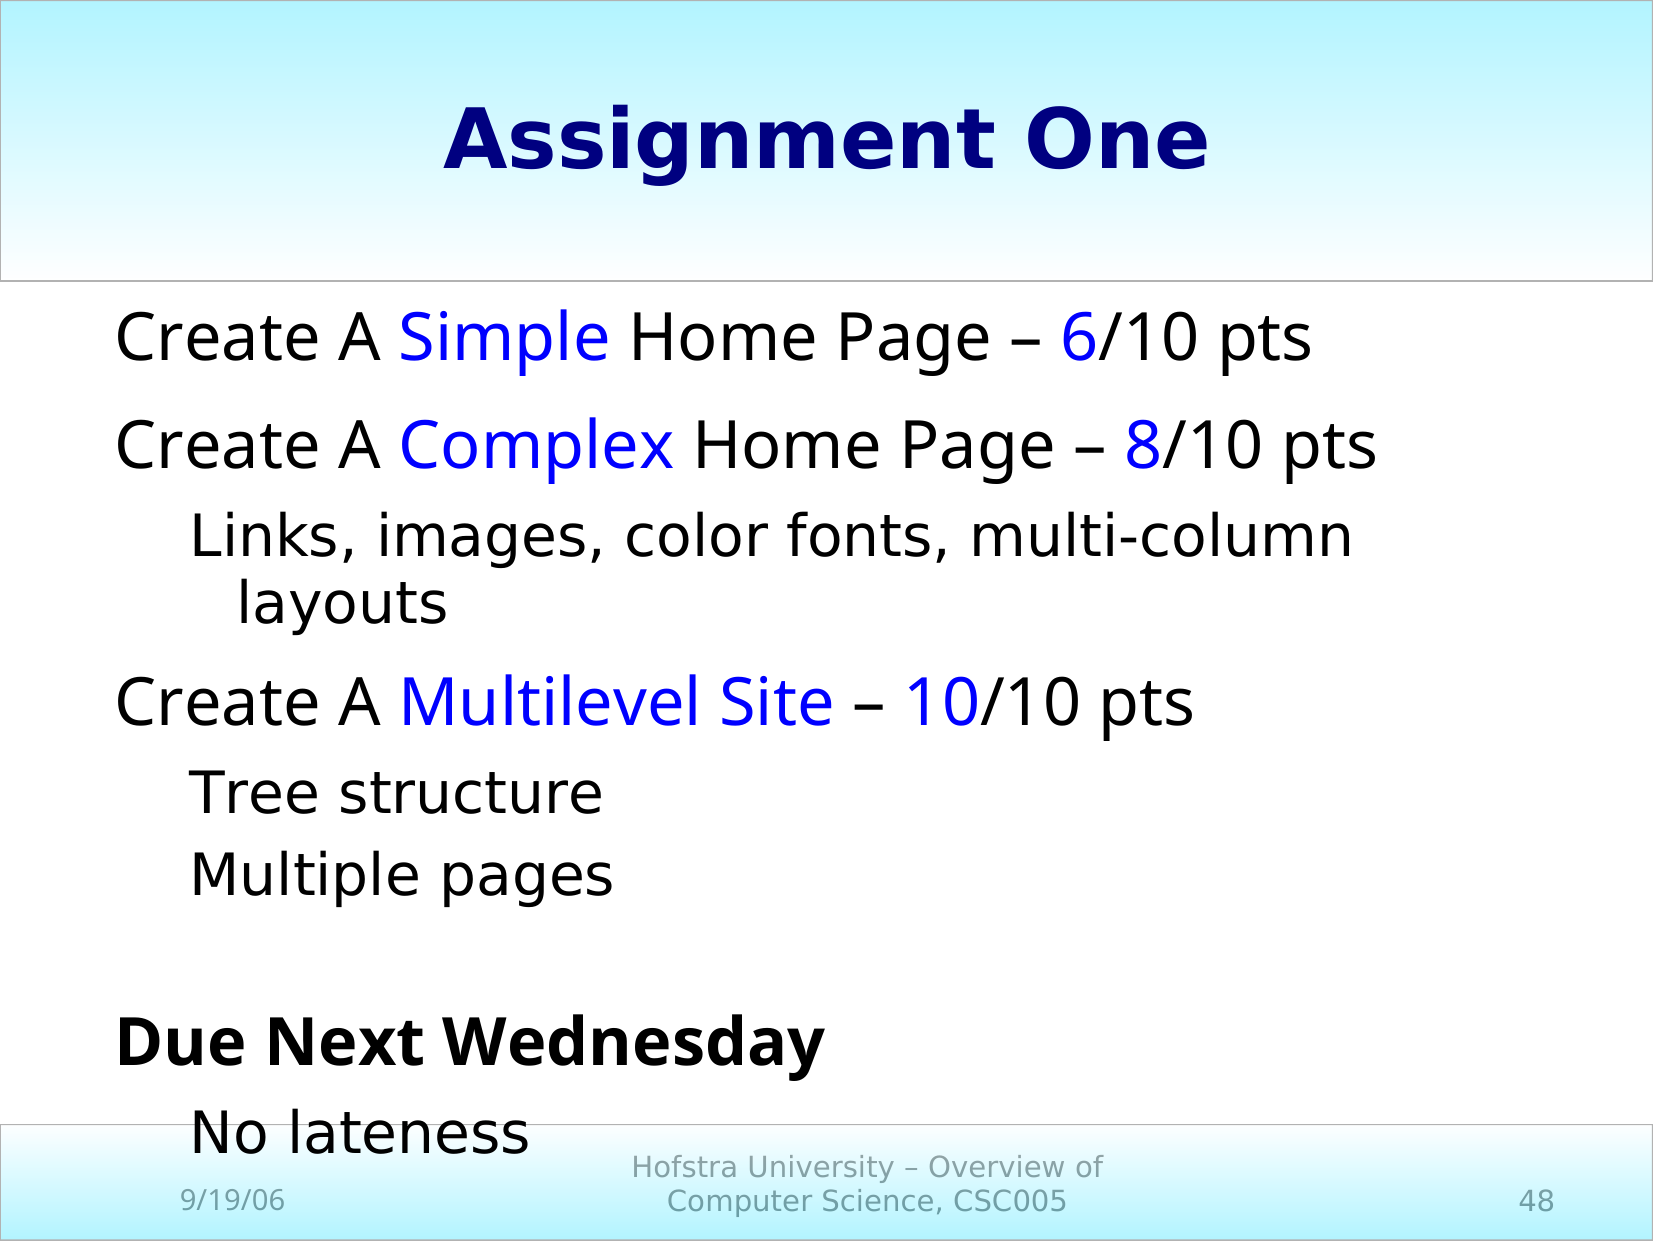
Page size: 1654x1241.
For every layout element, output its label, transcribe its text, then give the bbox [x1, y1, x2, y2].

list Create A Simple Home Page – 6/10 pts Create A Complex Home Page – 8/10 pts Links, images, color fonts, multi-column layouts Create A Multilevel Site – 10/10 pts Tree structure Multiple pages Due Next Wednesday No lateness [114, 289, 1558, 1115]
title Assignment One [78, 77, 1576, 203]
